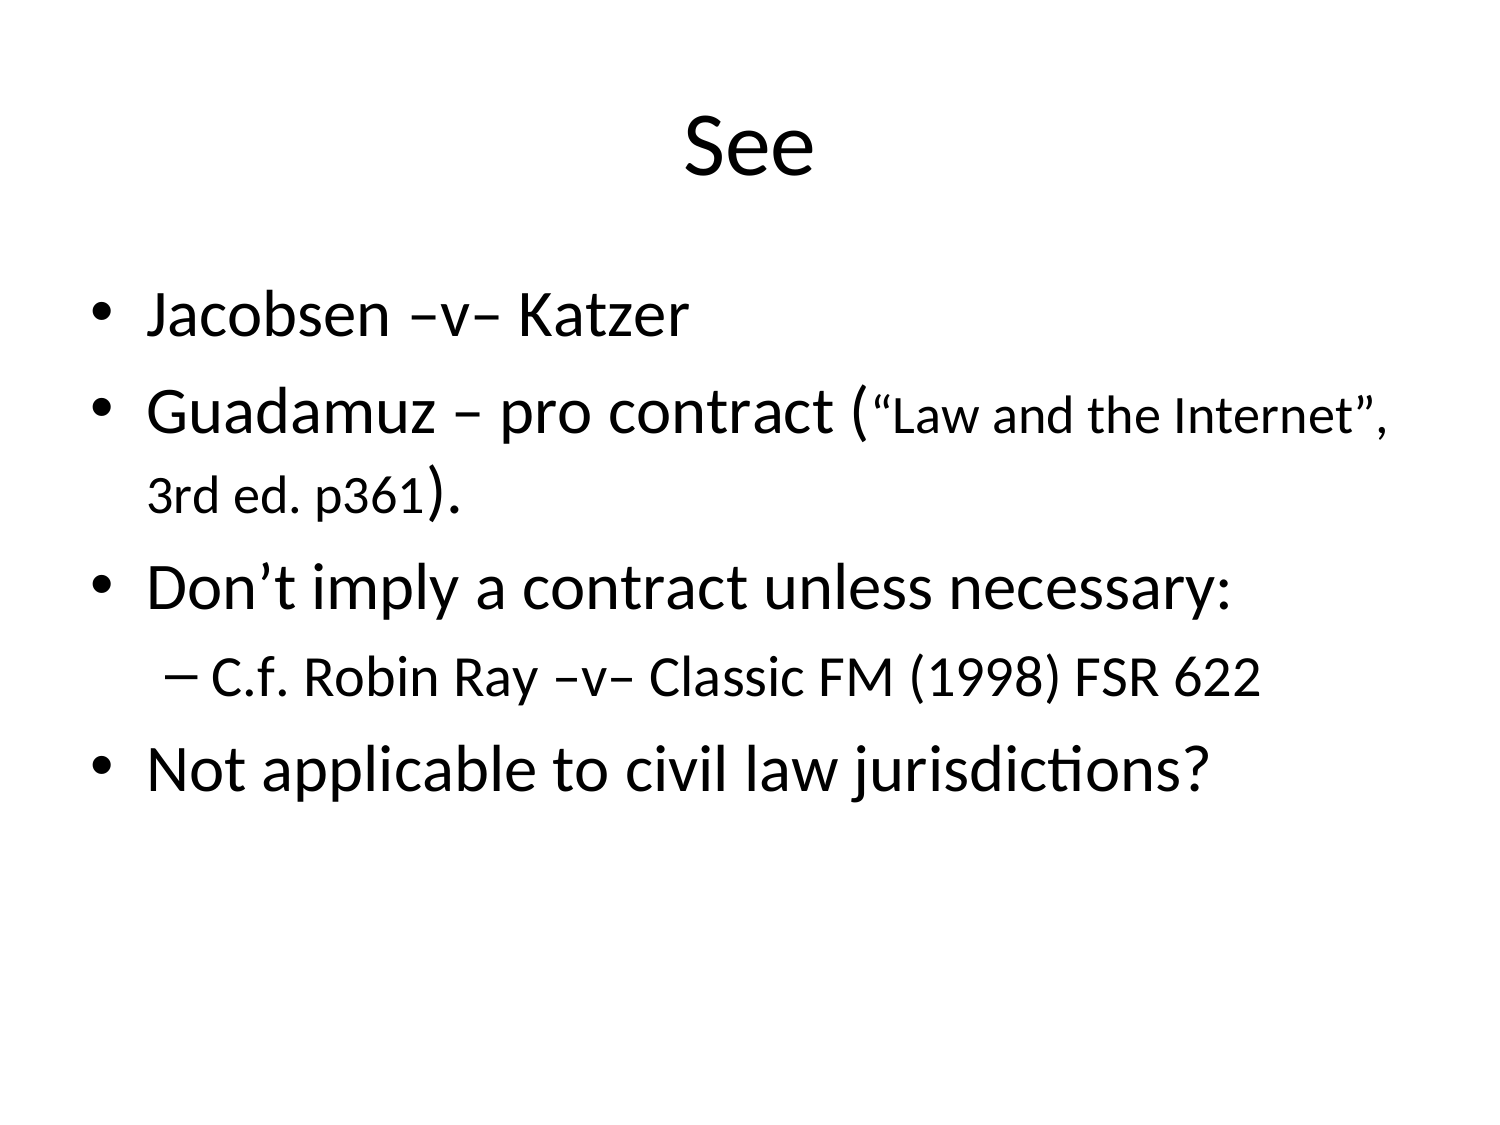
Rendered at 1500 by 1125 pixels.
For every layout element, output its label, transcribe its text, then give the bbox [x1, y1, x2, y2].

title See [75, 45, 1426, 233]
list Jacobsen –v– Katzer Guadamuz – pro contract (“Law and the Internet”, 3rd ed. p361). Don’t imply a contract unless necessary: C.f. Robin Ray –v– Classic FM (1998) FSR 622 Not applicable to civil law jurisdictions? [75, 262, 1426, 1006]
